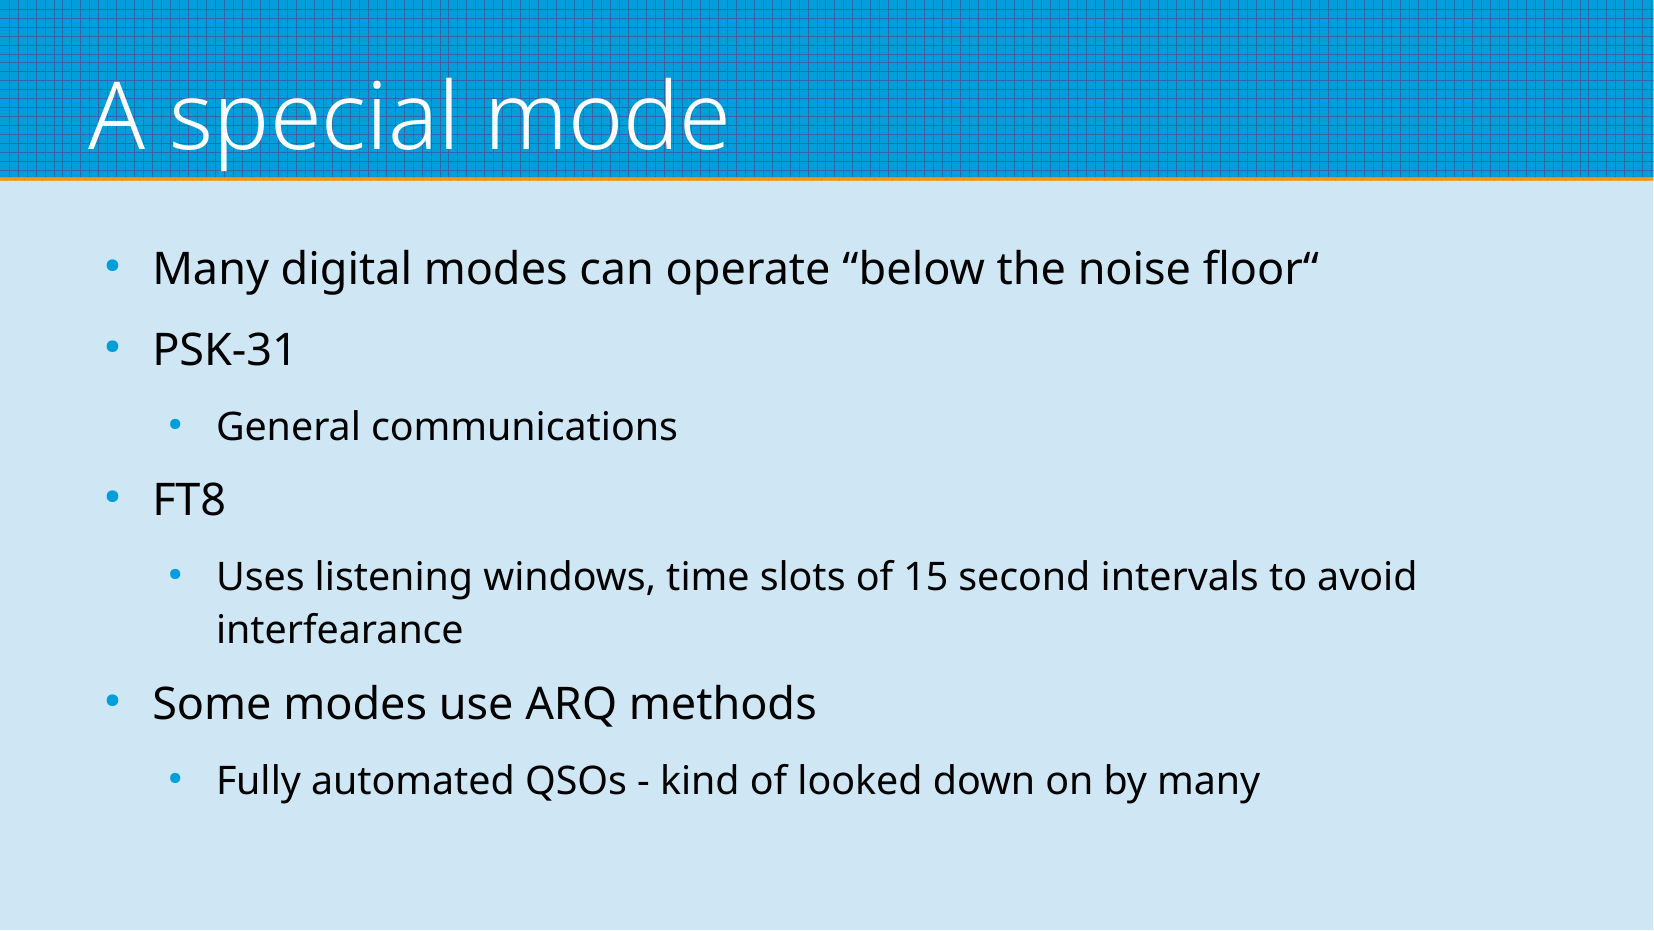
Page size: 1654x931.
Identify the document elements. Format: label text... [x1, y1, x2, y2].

list Many digital modes can operate “below the noise floor“ PSK-31 General communications FT8 Uses listening windows, time slots of 15 second intervals to avoid interfearance Some modes use ARQ methods Fully automated QSOs - kind of looked down on by many [88, 236, 1565, 813]
title A special mode [88, 14, 1565, 178]
